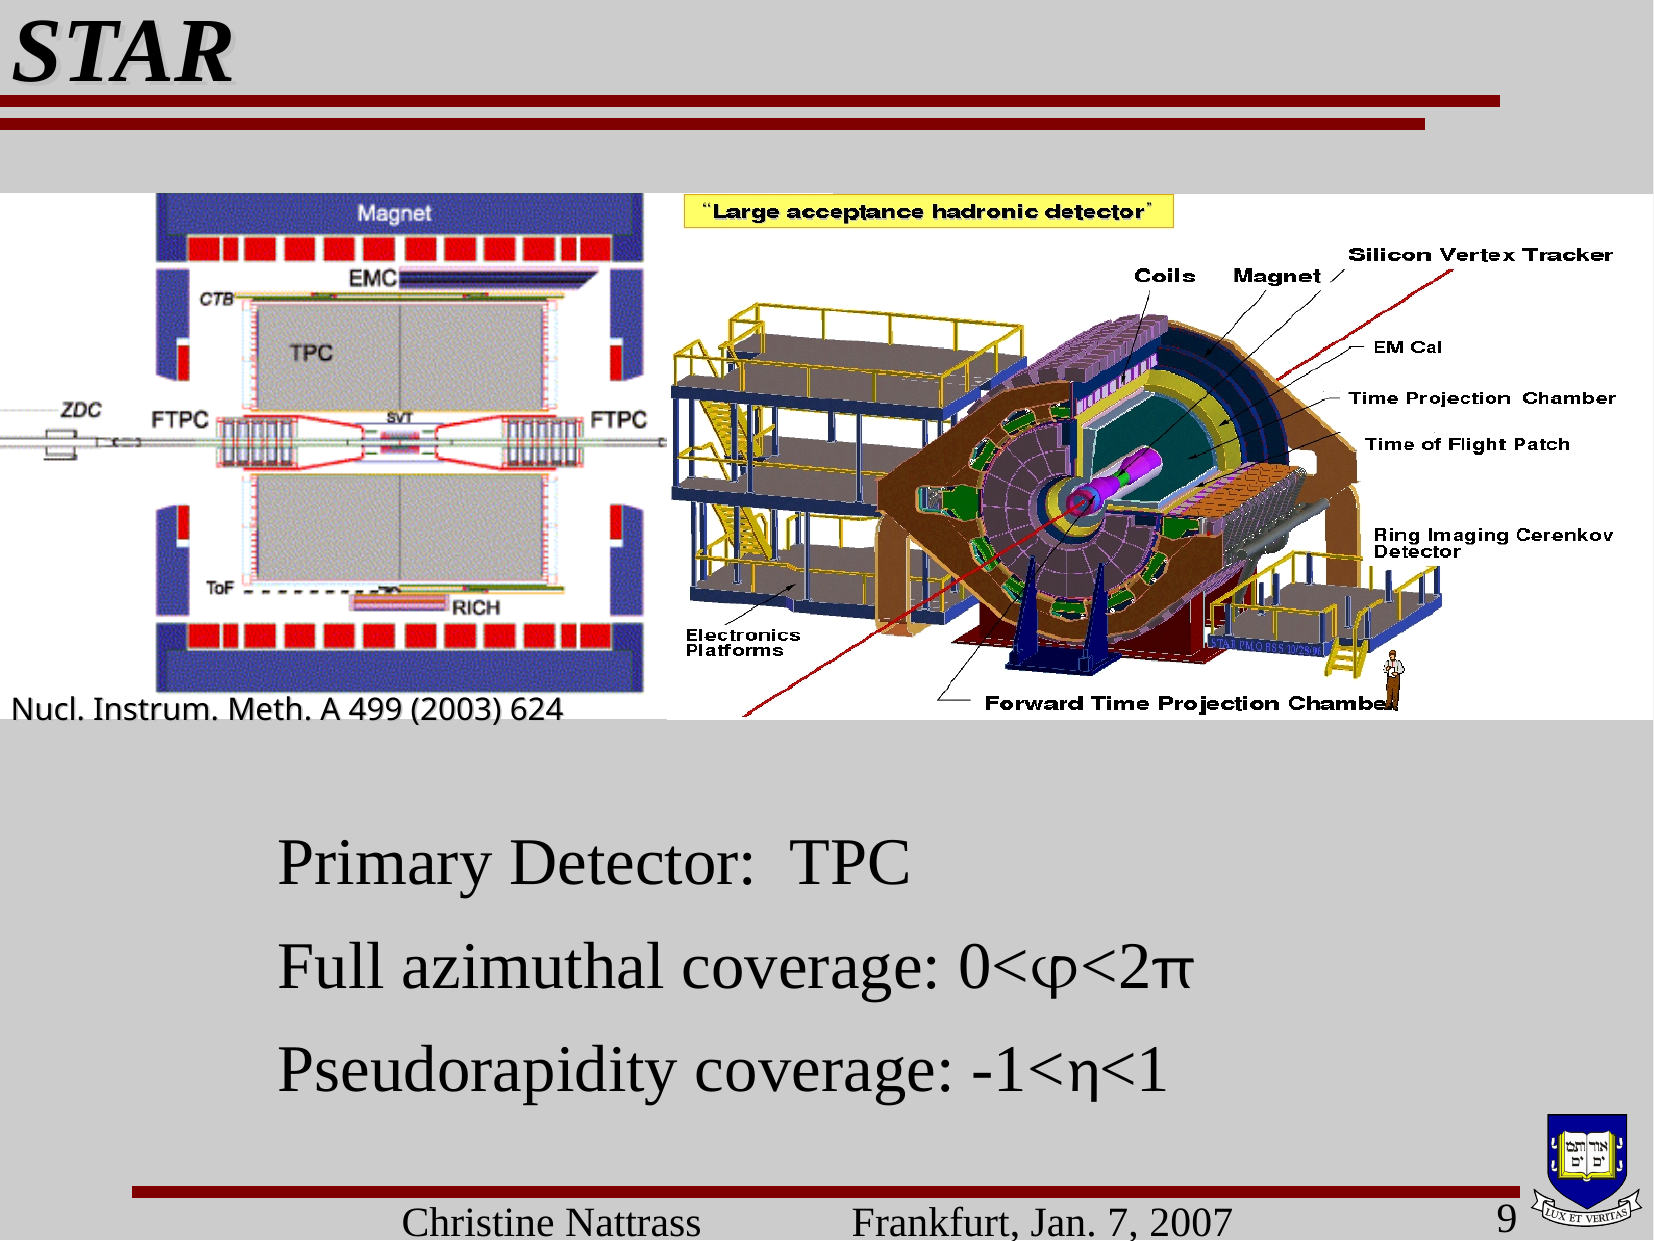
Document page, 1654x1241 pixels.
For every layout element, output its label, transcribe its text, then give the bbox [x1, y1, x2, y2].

picture [1530, 1114, 1643, 1227]
list Primary Detector: TPC Full azimuthal coverage: 0<<2 Pseudorapidity coverage: -1<<1 [259, 825, 1388, 1241]
text_box Nucl. Instrum. Meth. A 499 (2003) 624 [0, 679, 738, 769]
title STAR [11, 0, 1512, 154]
picture [0, 193, 1654, 721]
